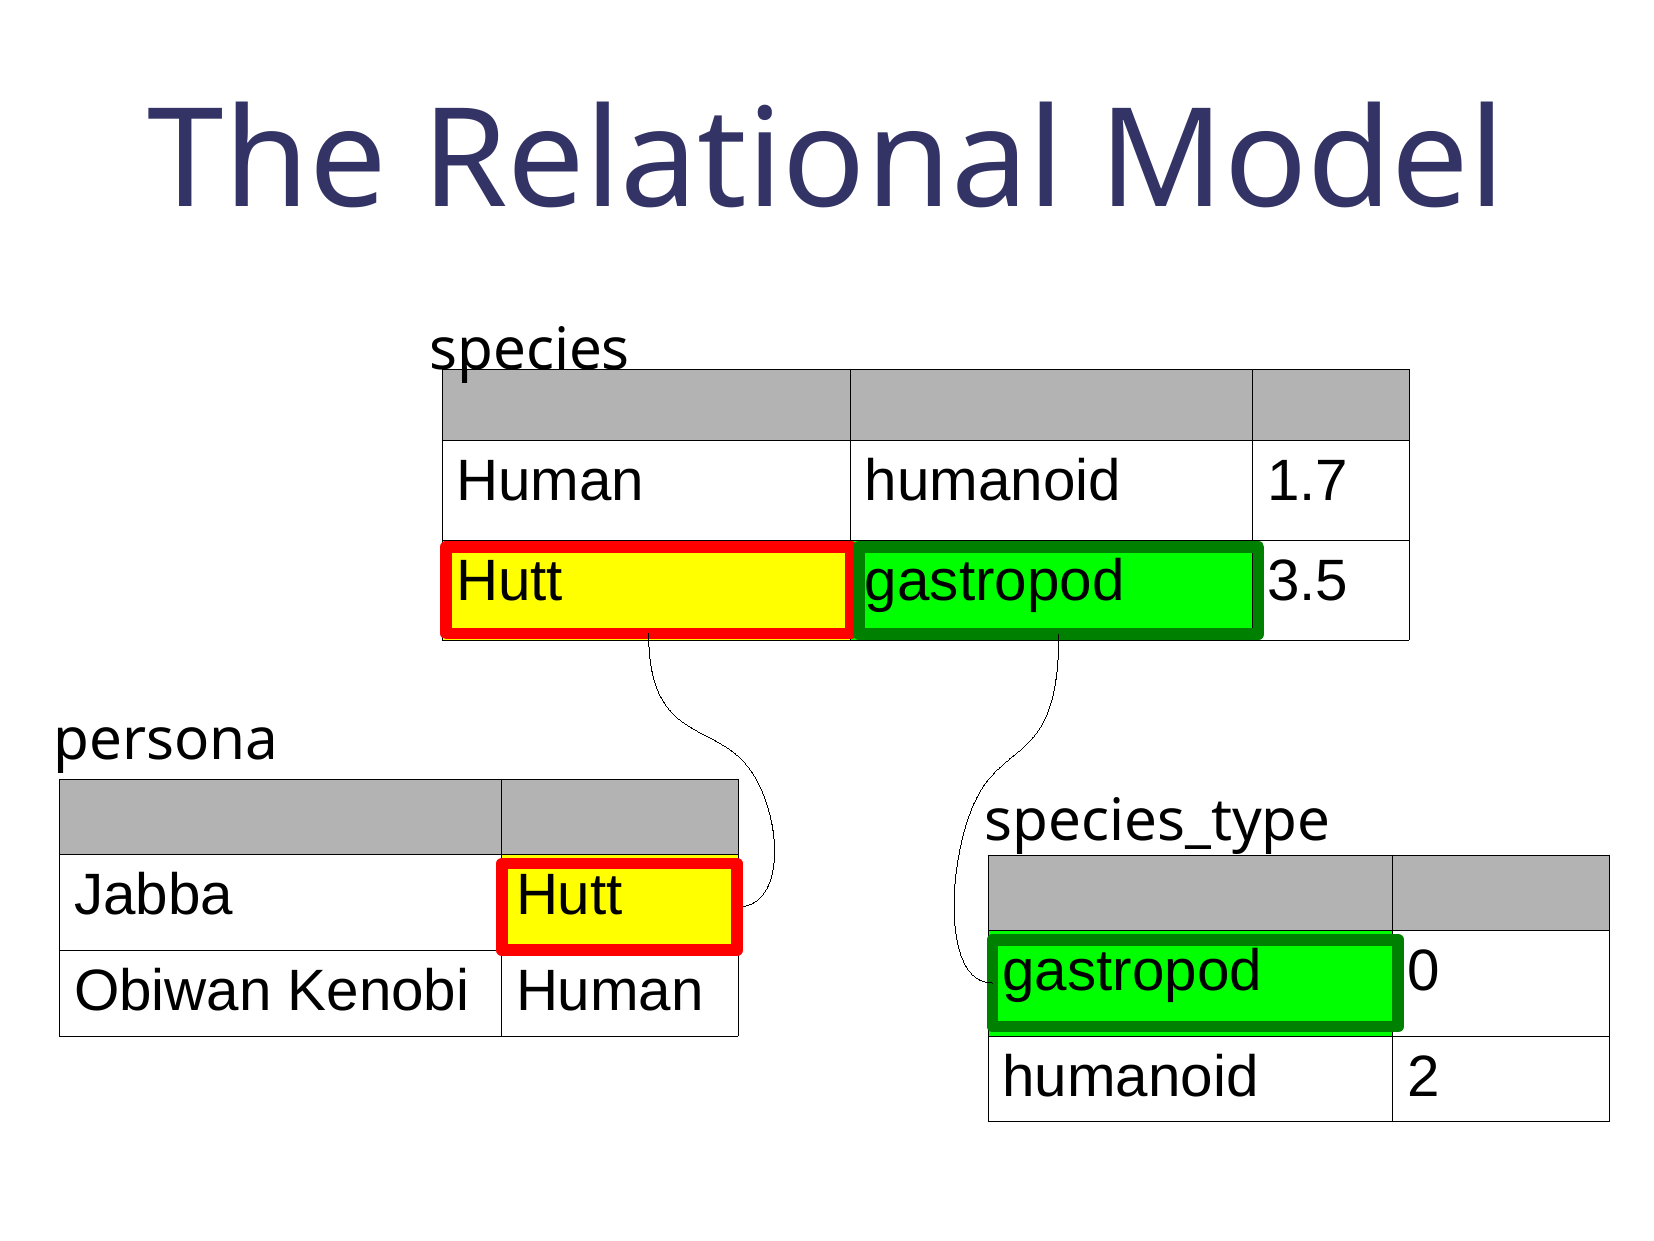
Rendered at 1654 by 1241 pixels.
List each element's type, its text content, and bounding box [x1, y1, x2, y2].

table_cell Human [443, 441, 850, 540]
table_cell humanoid [989, 1037, 1392, 1121]
table_header [443, 386, 850, 440]
text_box species [399, 299, 1010, 386]
table_cell 1.7 [1253, 441, 1409, 540]
table_cell 0 [1393, 931, 1609, 1036]
table_header [851, 370, 1252, 440]
table_cell Jabba [60, 855, 501, 950]
table_cell 3.5 [1262, 541, 1409, 640]
table_cell gastropod [989, 1032, 1392, 1036]
text_box persona [23, 690, 634, 776]
table_cell humanoid [851, 441, 1252, 540]
table_cell gastropod [998, 946, 1392, 1021]
table_cell Human [502, 956, 738, 1036]
table_cell 2 [1393, 1037, 1609, 1121]
table_cell Hutt [452, 553, 845, 628]
table_header [502, 780, 738, 854]
table_header [989, 857, 1392, 930]
table_cell Hutt [508, 869, 731, 944]
table_cell gastropod [865, 553, 1252, 628]
text_box species_type [939, 770, 1550, 857]
table_header [60, 780, 501, 854]
table_cell Obiwan Kenobi [60, 951, 501, 1036]
title The Relational Model [82, 49, 1571, 257]
table_header [1253, 370, 1409, 440]
table_header [1393, 856, 1609, 930]
